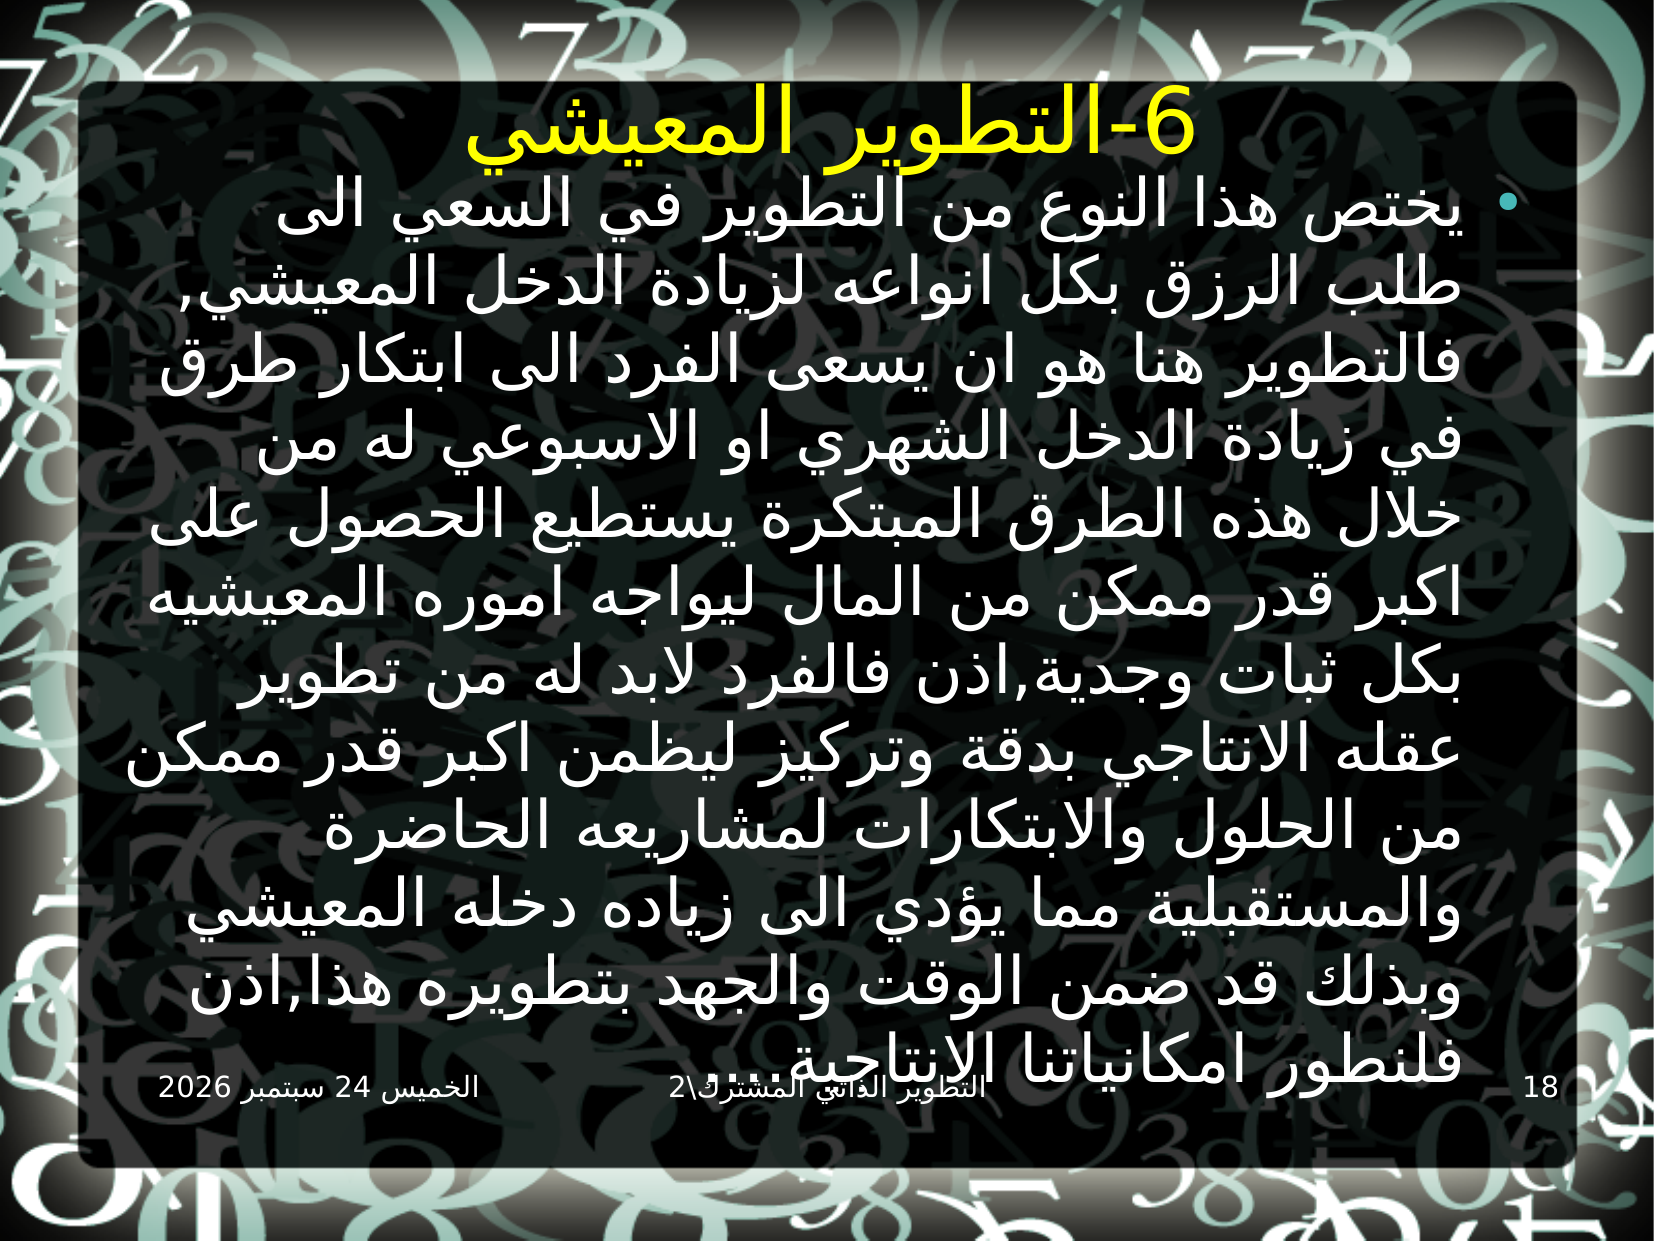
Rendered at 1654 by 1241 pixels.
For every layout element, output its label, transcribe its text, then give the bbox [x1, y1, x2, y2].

list يختص هذا النوع من التطوير في السعي الى طلب الرزق بكل انواعه لزيادة الدخل المعيشي, فالتطوير هنا هو ان يسعى الفرد الى ابتكار طرق في زيادة الدخل الشهري او الاسبوعي له من خلال هذه الطرق المبتكرة يستطيع الحصول على اكبر قدر ممكن من المال ليواجه اموره المعيشيه بكل ثبات وجدية,اذن فالفرد لابد له من تطوير عقله الانتاجي بدقة وتركيز ليظمن اكبر قدر ممكن من الحلول والابتكارات لمشاريعه الحاضرة والمستقبلية مما يؤدي الى زياده دخله المعيشي وبذلك قد ضمن الوقت والجهد بتطويره هذا,اذن فلنطور امكانياتنا الانتاجية.... [114, 164, 1538, 1131]
picture [0, 0, 1654, 1241]
title 6-التطوير المعيشي [86, 17, 1576, 226]
